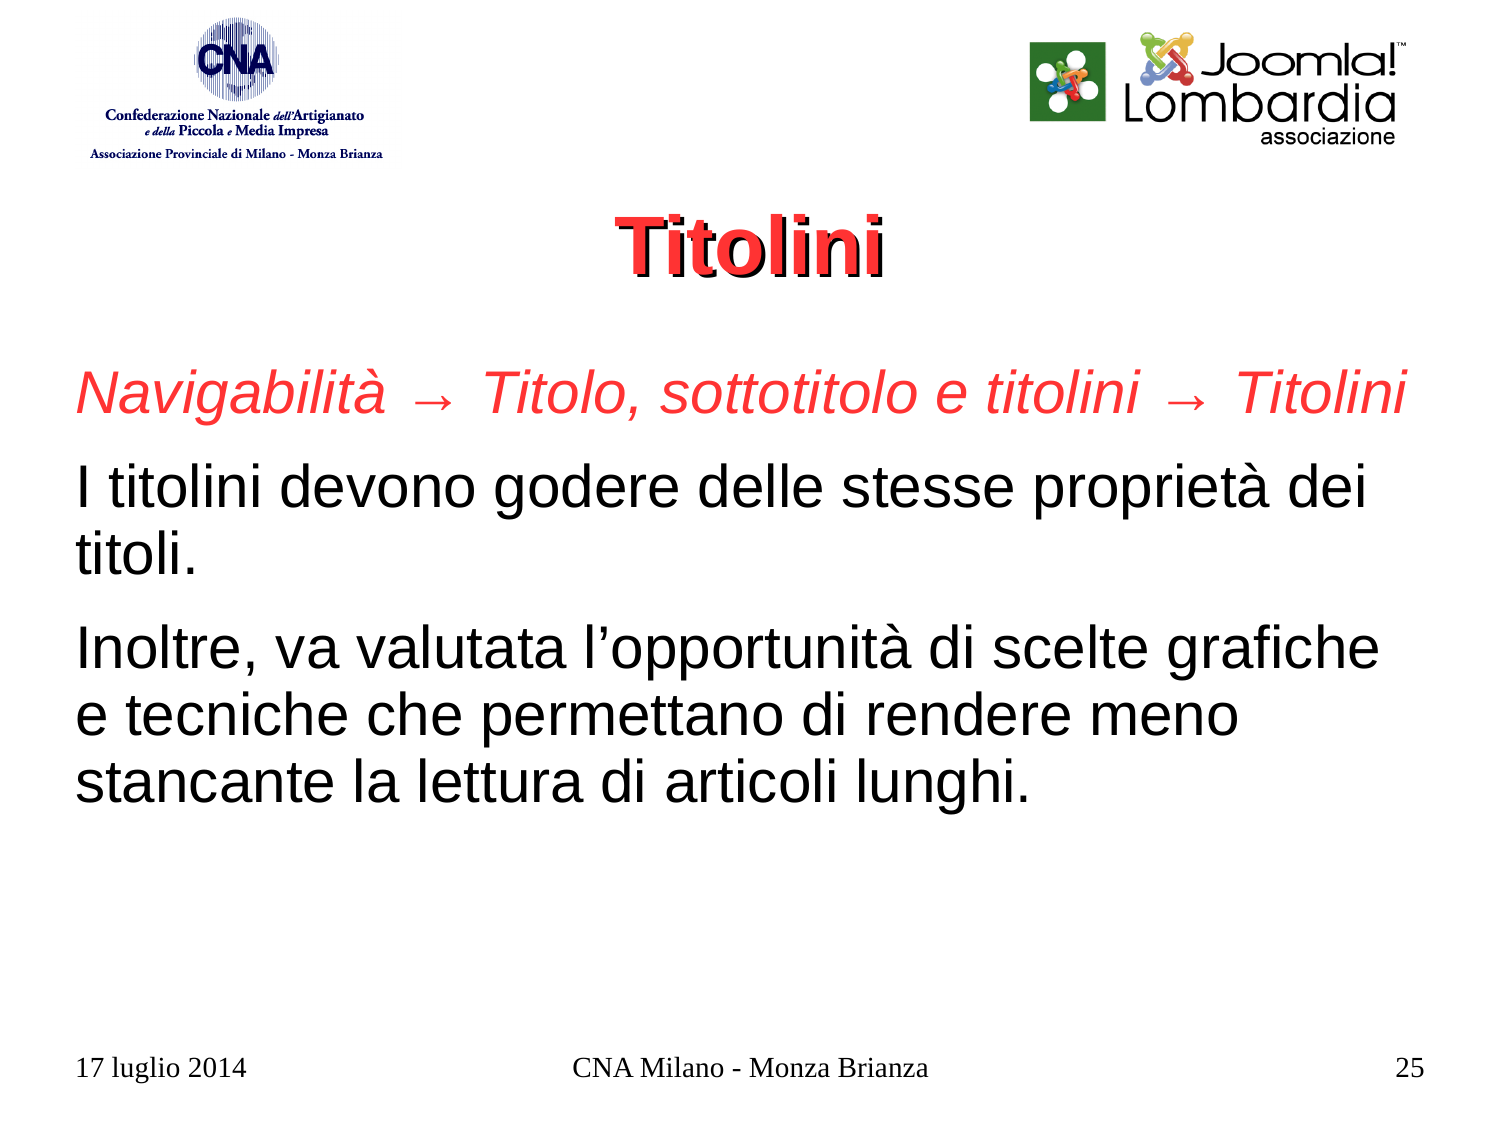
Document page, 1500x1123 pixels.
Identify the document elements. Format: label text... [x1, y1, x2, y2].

picture [75, 10, 402, 151]
list Navigabilità → Titolo, sottotitolo e titolini → Titolini I titolini devono godere delle stesse proprietà dei titoli. Inoltre, va valutata l’opportunità di scelte grafiche e tecniche che permettano di rendere meno stancante la lettura di articoli lunghi. [75, 358, 1425, 1010]
title Titolini [75, 151, 1425, 339]
picture [1012, 21, 1426, 169]
